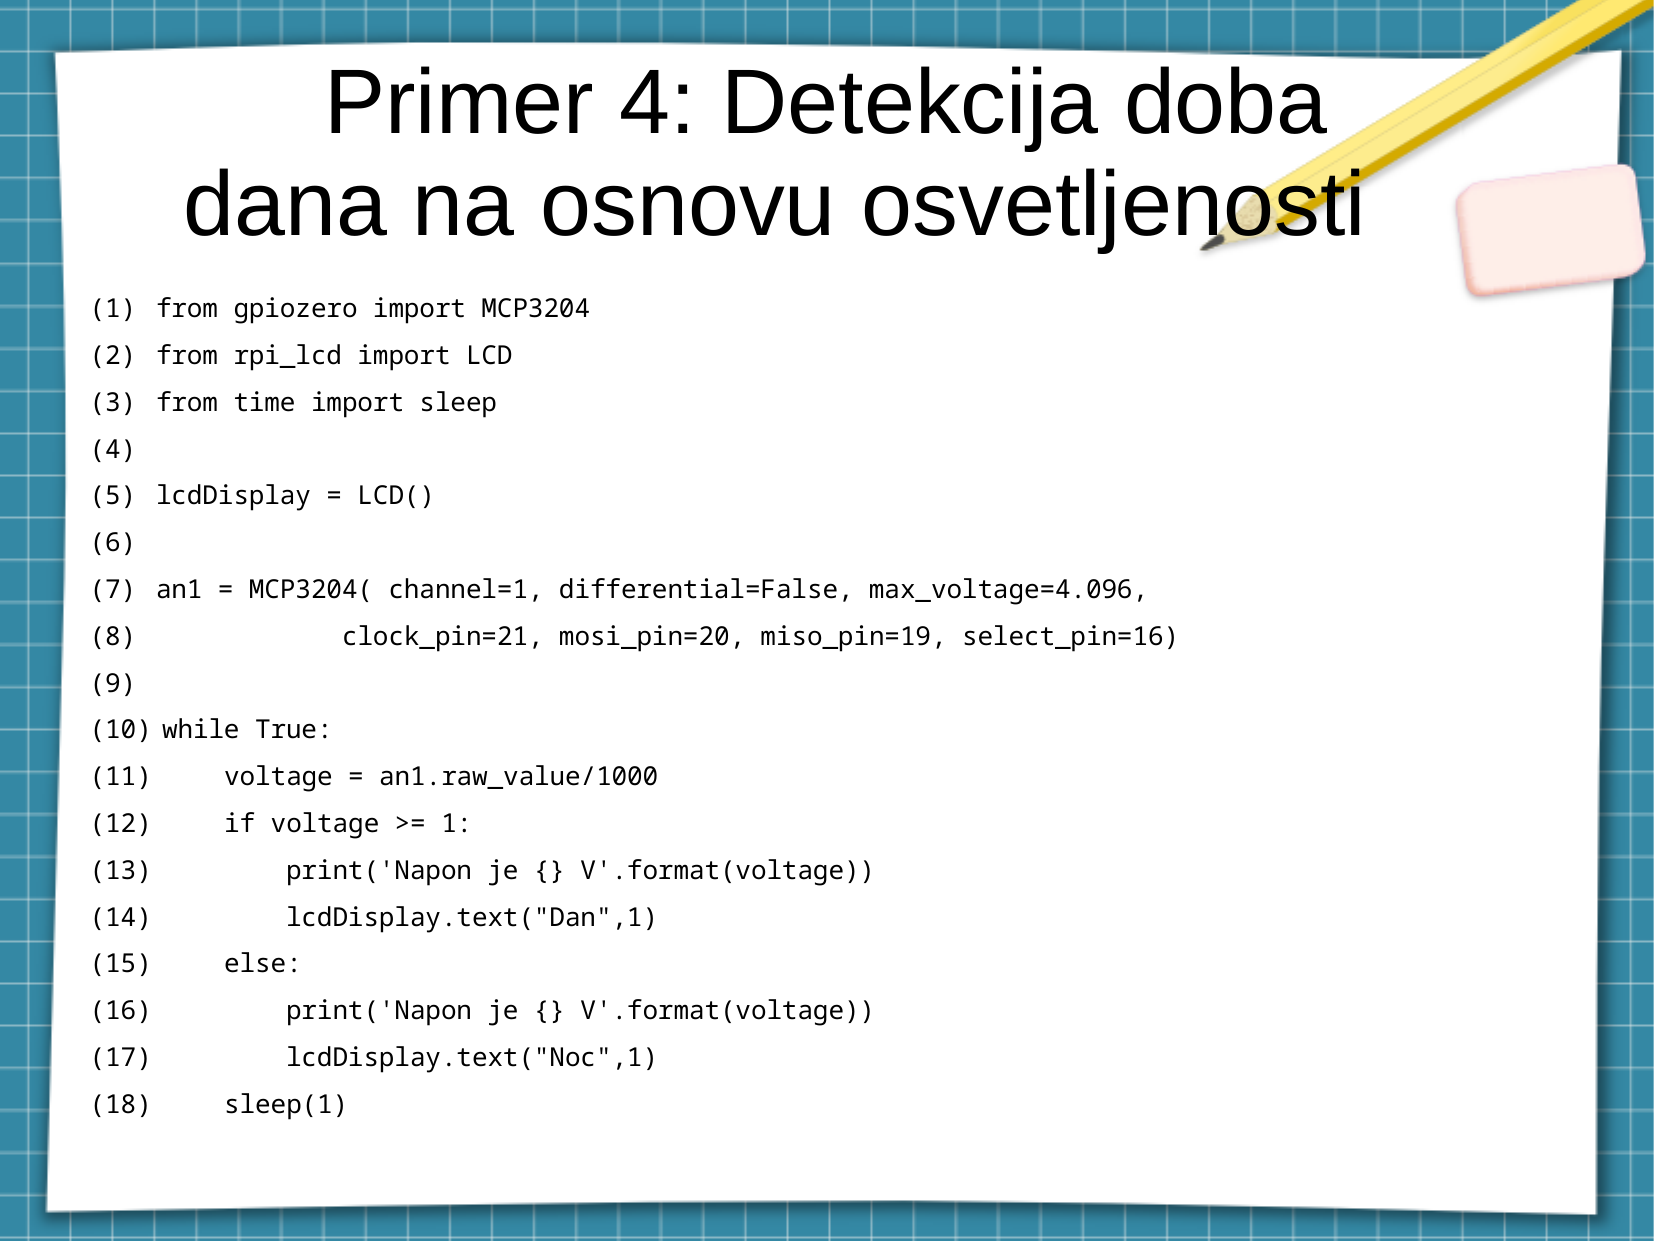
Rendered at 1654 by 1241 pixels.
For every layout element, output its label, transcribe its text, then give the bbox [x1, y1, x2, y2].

list from gpiozero import MCP3204 from rpi_lcd import LCD from time import sleep lcdDisplay = LCD() an1 = MCP3204( channel=1, differential=False, max_voltage=4.096, clock_pin=21, mosi_pin=20, miso_pin=19, select_pin=16) while True: voltage = an1.raw_value/1000 if voltage >= 1: print('Napon je {} V'.format(voltage)) lcdDisplay.text("Dan",1) else: print('Napon je {} V'.format(voltage)) lcdDisplay.text("Noc",1) sleep(1) [82, 290, 1571, 1126]
picture [0, 0, 1654, 1241]
title Primer 4: Detekcija doba dana na osnovu osvetljenosti [82, 49, 1571, 257]
